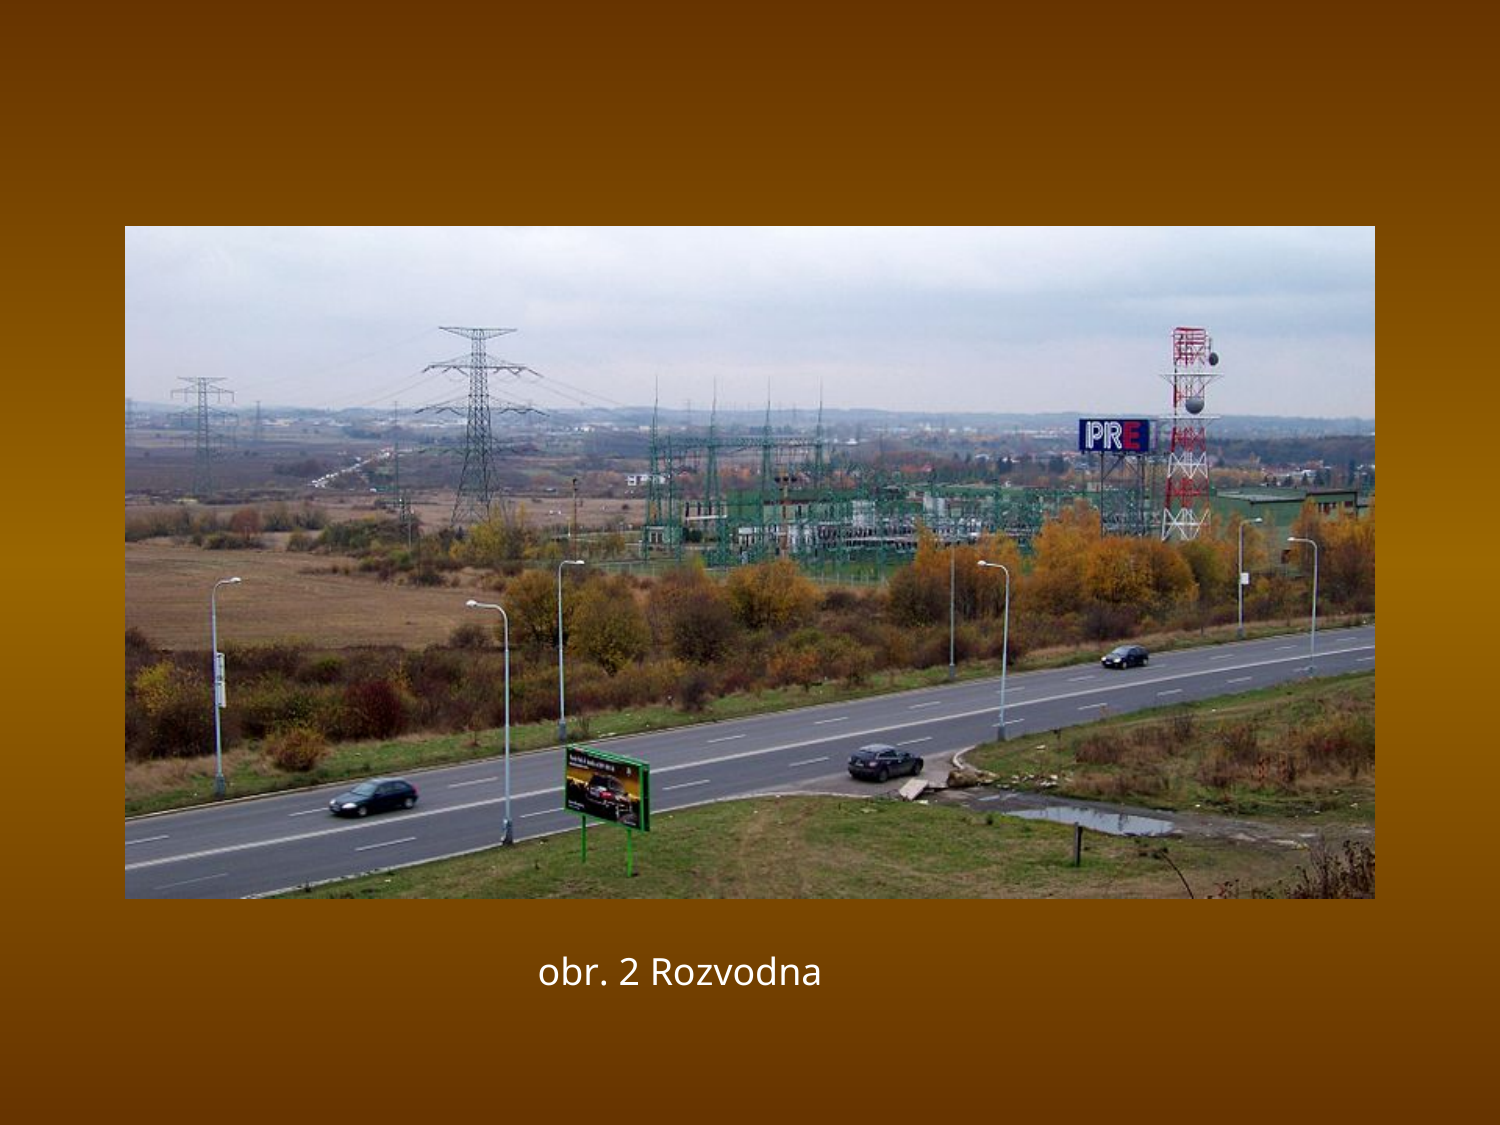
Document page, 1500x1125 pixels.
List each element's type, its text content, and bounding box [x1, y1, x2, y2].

picture [125, 226, 1375, 899]
text_box obr. 2 Rozvodna [522, 940, 838, 1001]
